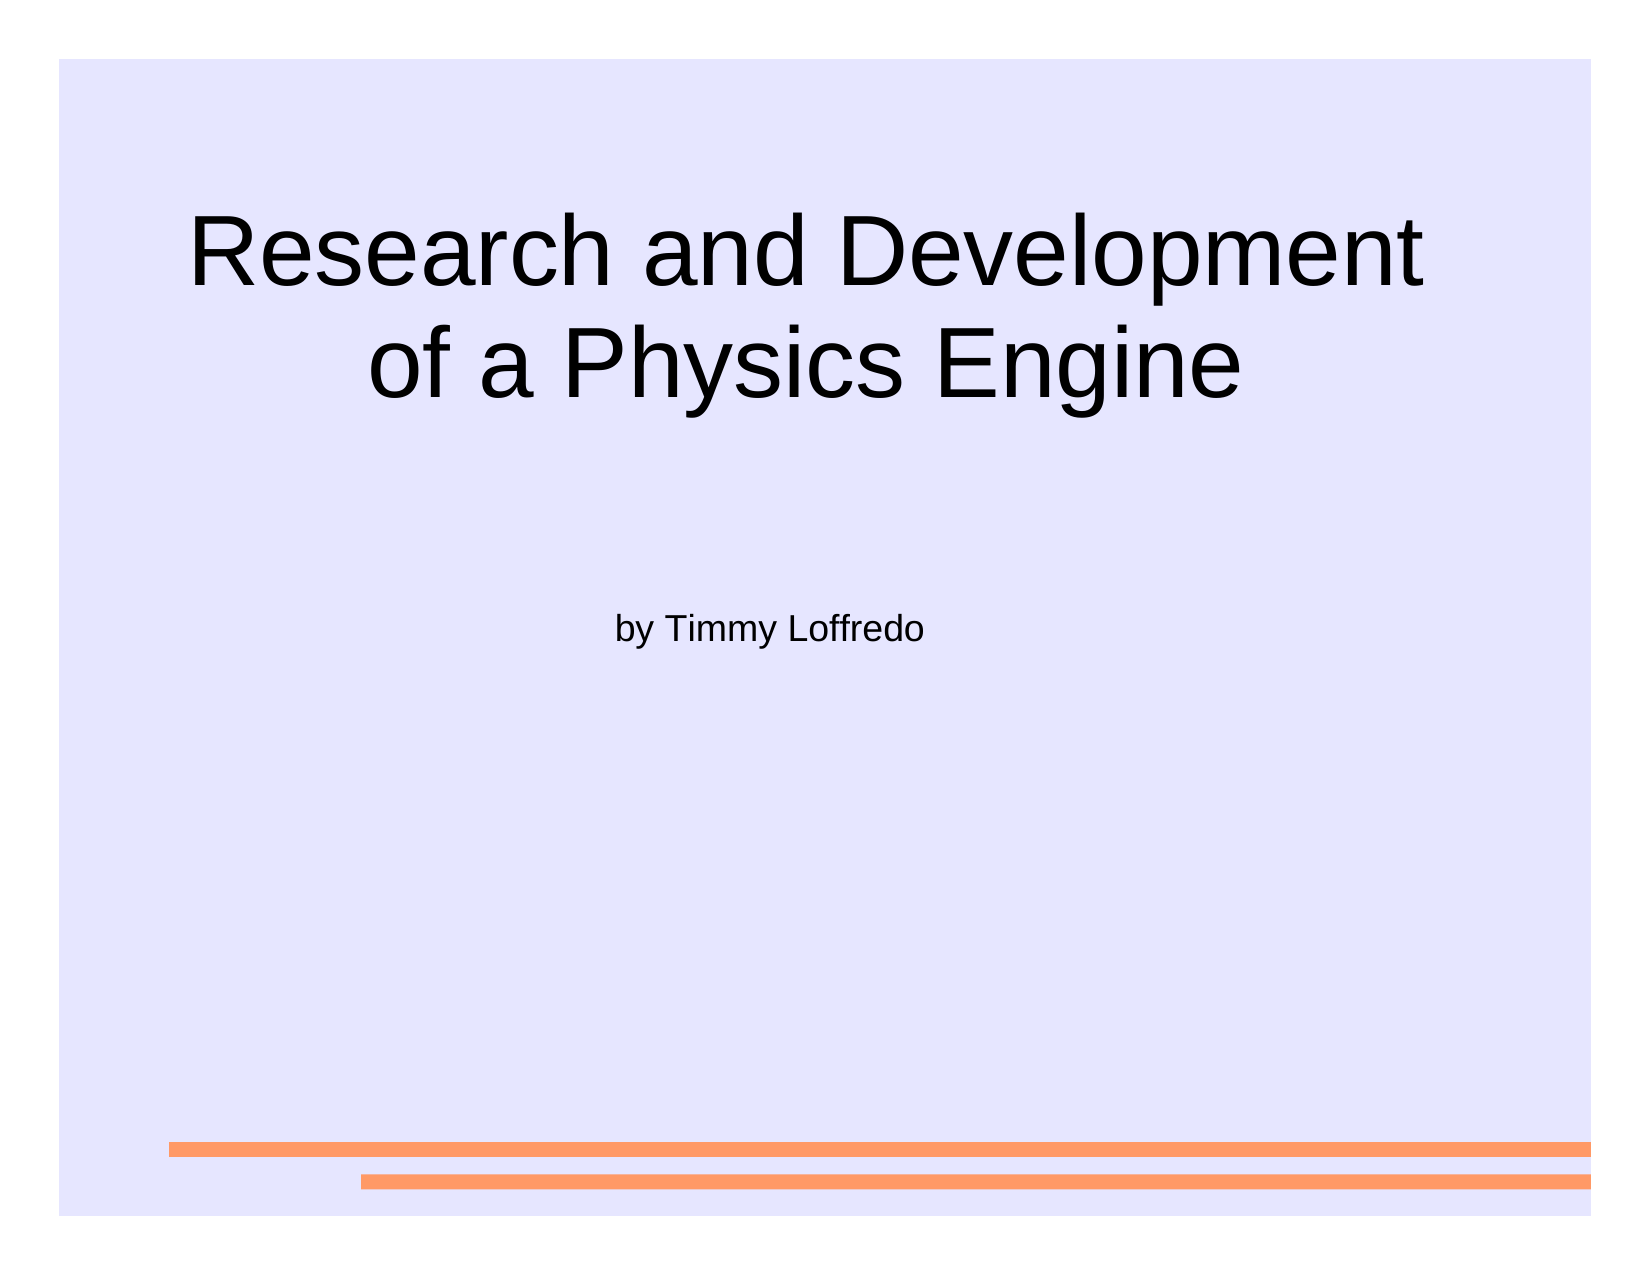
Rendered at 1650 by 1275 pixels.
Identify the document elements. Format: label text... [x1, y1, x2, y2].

text_box Research and Development of a Physics Engine [150, 187, 1463, 526]
text_box by Timmy Loffredo [600, 600, 976, 657]
